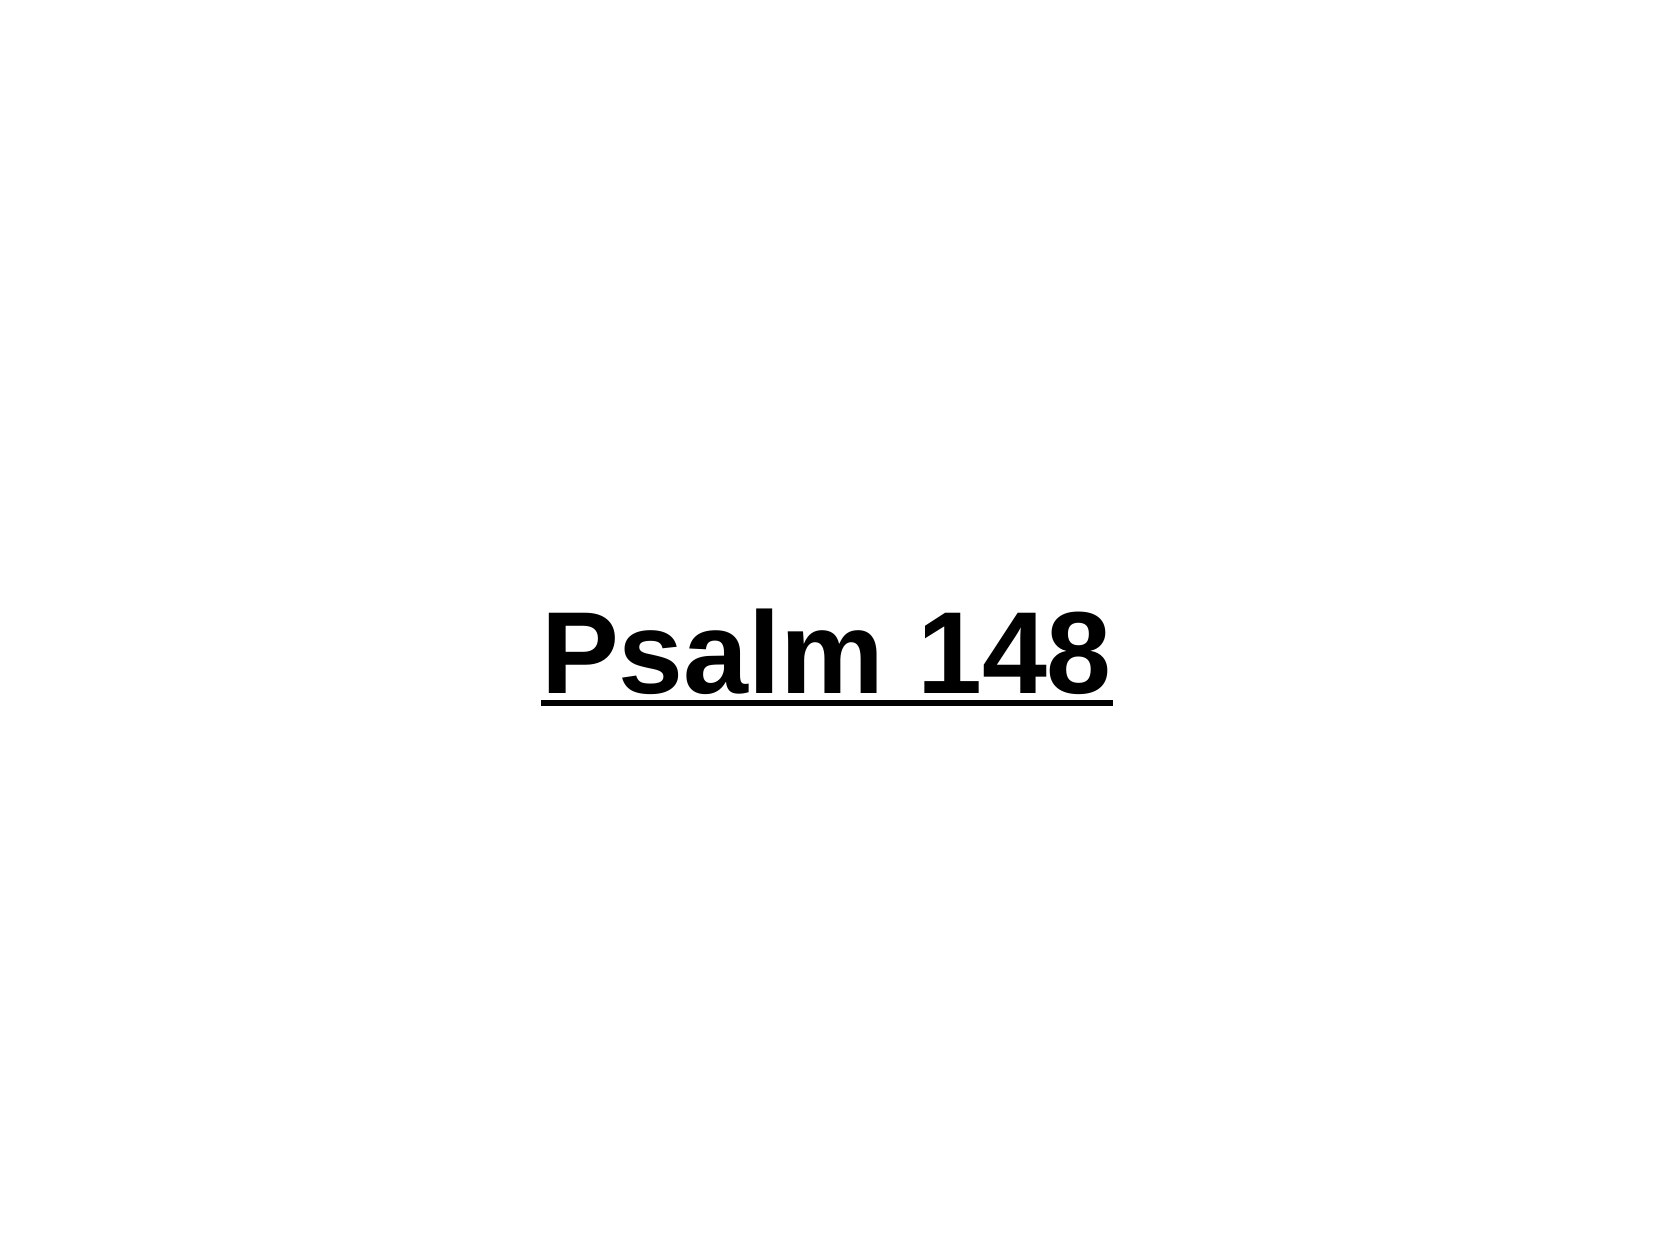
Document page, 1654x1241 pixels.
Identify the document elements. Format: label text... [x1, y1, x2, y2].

subtitle Psalm 148 [0, 0, 1654, 1241]
